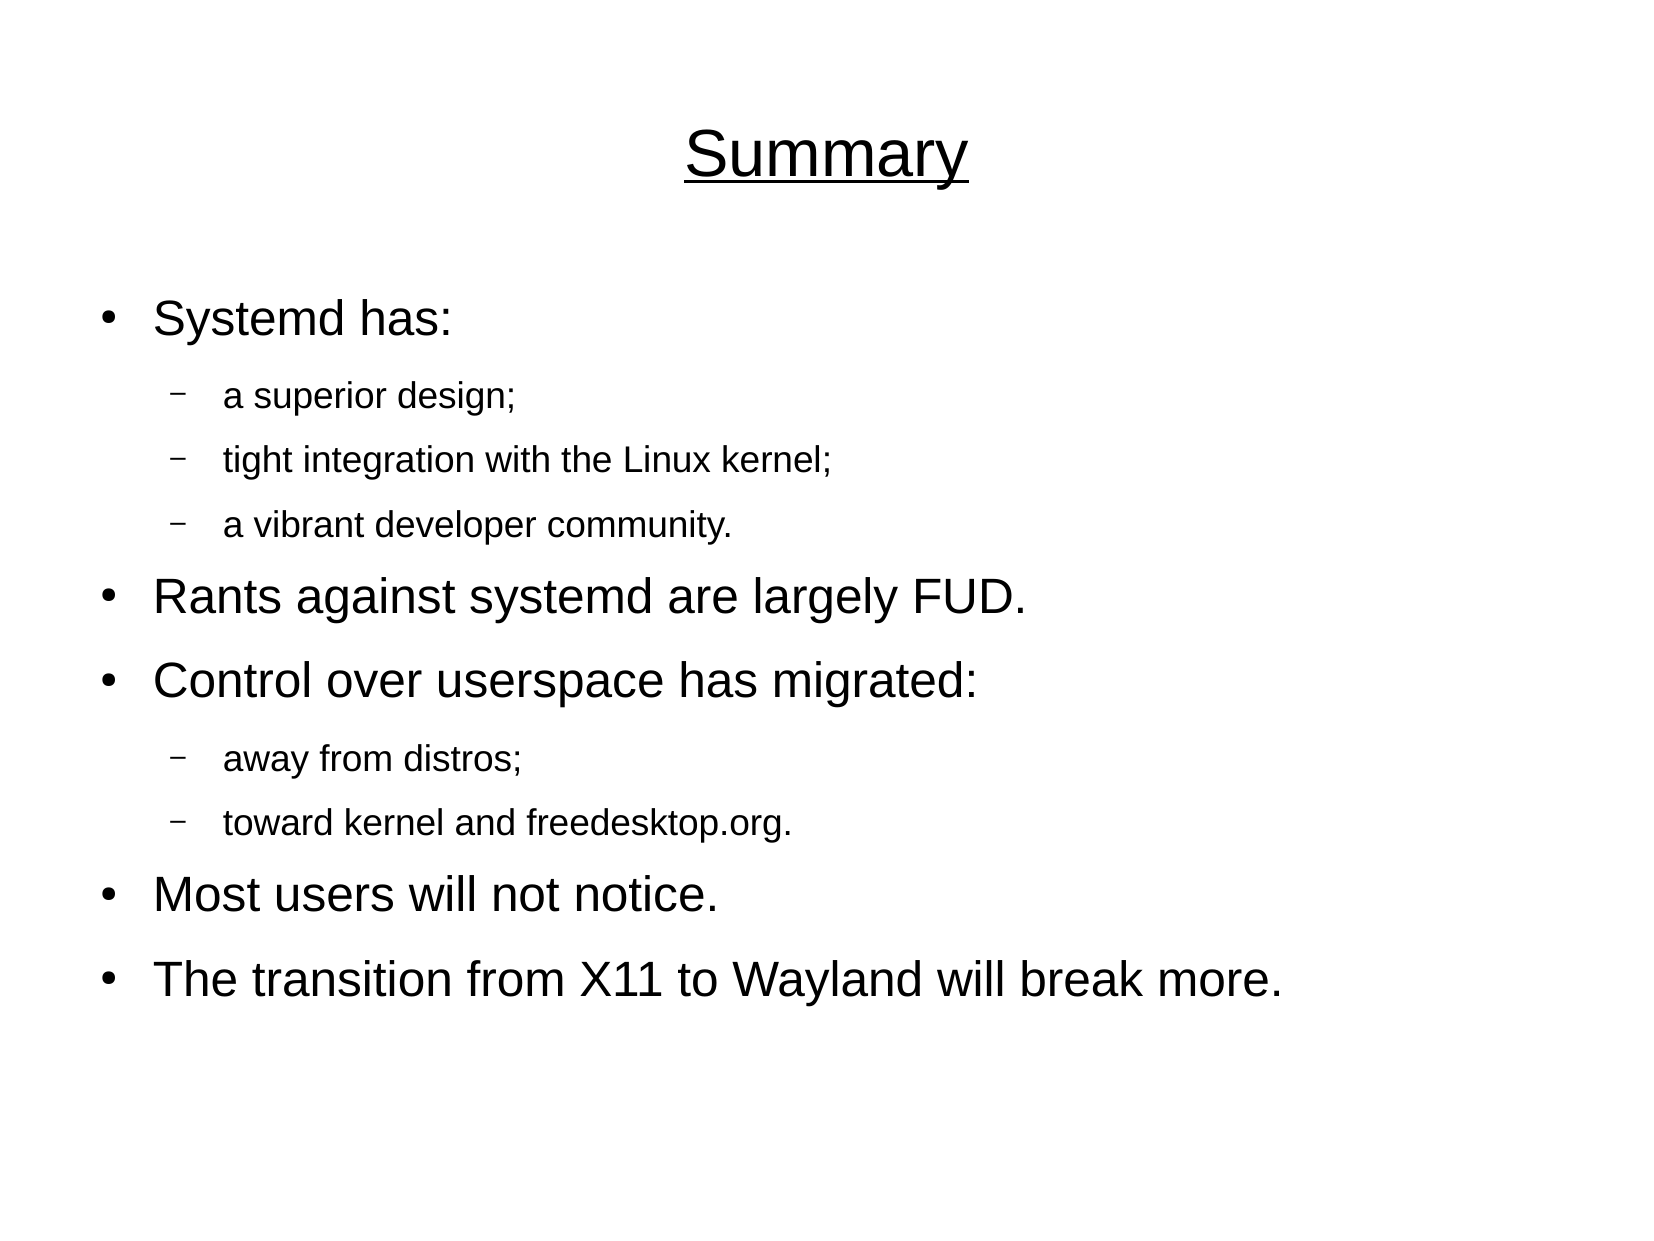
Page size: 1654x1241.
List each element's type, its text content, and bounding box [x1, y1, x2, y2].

title Summary [82, 49, 1571, 257]
list Systemd has: a superior design; tight integration with the Linux kernel; a vibrant developer community. Rants against systemd are largely FUD. Control over userspace has migrated: away from distros; toward kernel and freedesktop.org. Most users will not notice. The transition from X11 to Wayland will break more. [82, 290, 1571, 1010]
